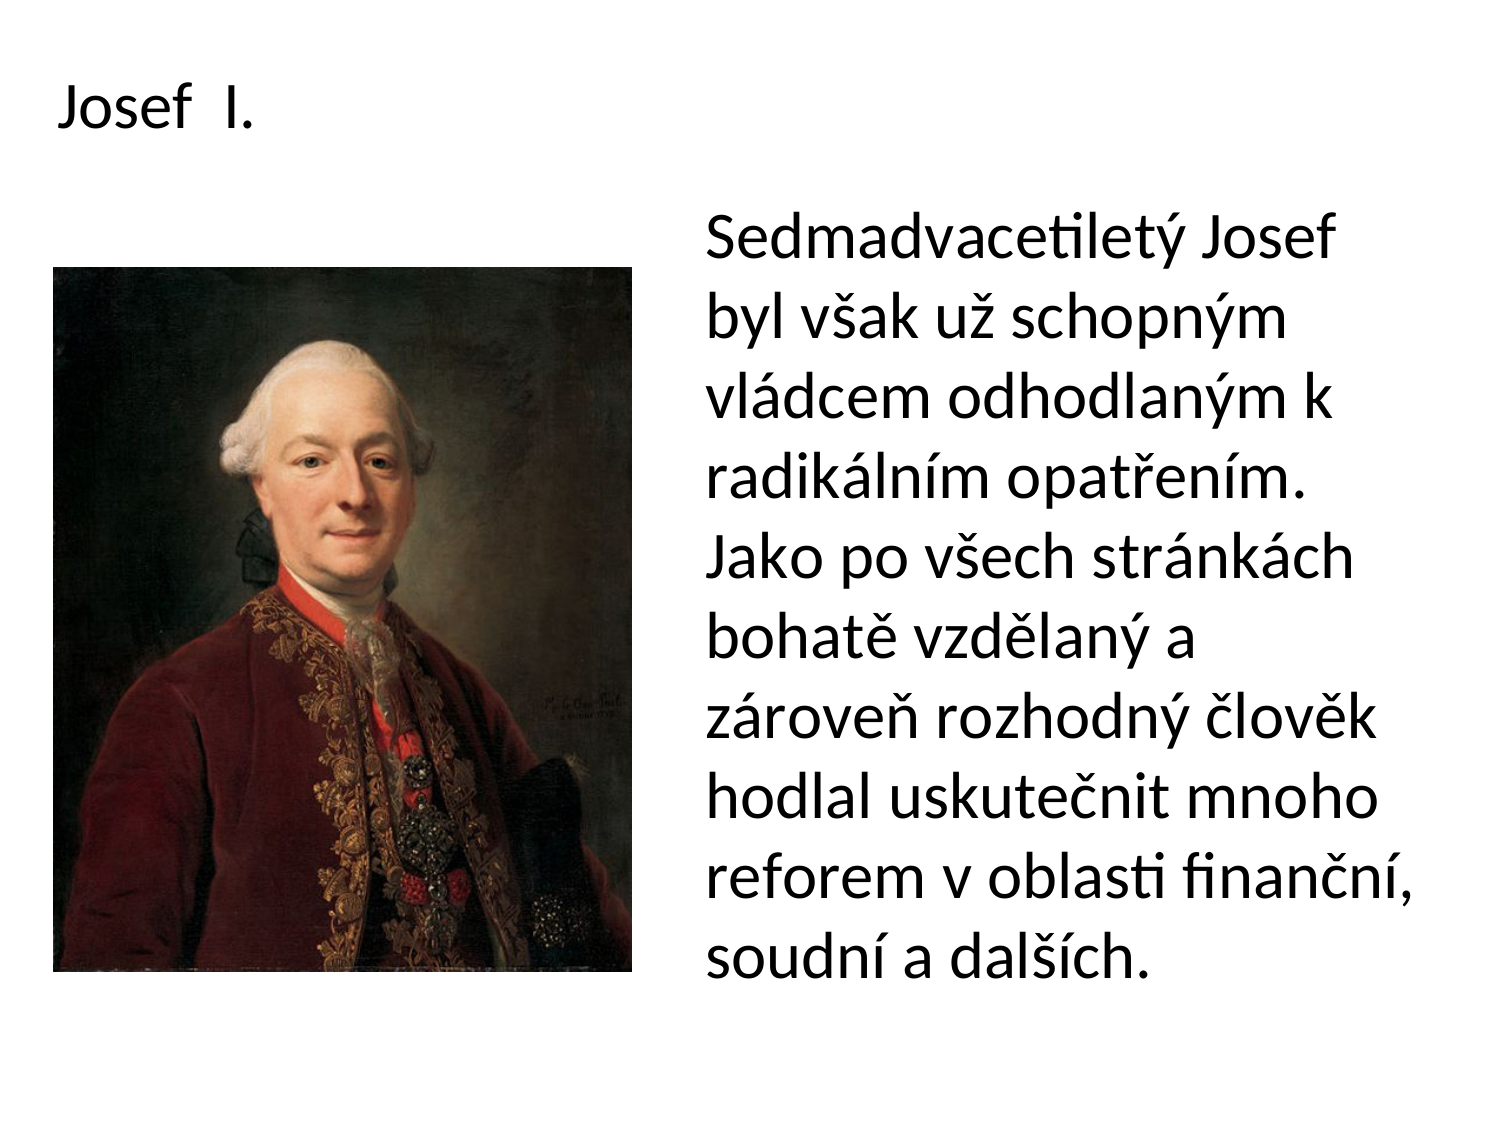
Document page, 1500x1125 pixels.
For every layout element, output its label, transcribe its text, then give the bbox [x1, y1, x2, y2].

text_box Sedmadvacetiletý Josef byl však už schopným vládcem odhodlaným k radikálním opatřením. Jako po všech stránkách bohatě vzdělaný a zároveň rozhodný člověk hodlal uskutečnit mnoho reforem v oblasti finanční, soudní a dalších. [690, 184, 1441, 1000]
text_box Josef I. [42, 54, 272, 151]
picture [53, 267, 632, 972]
